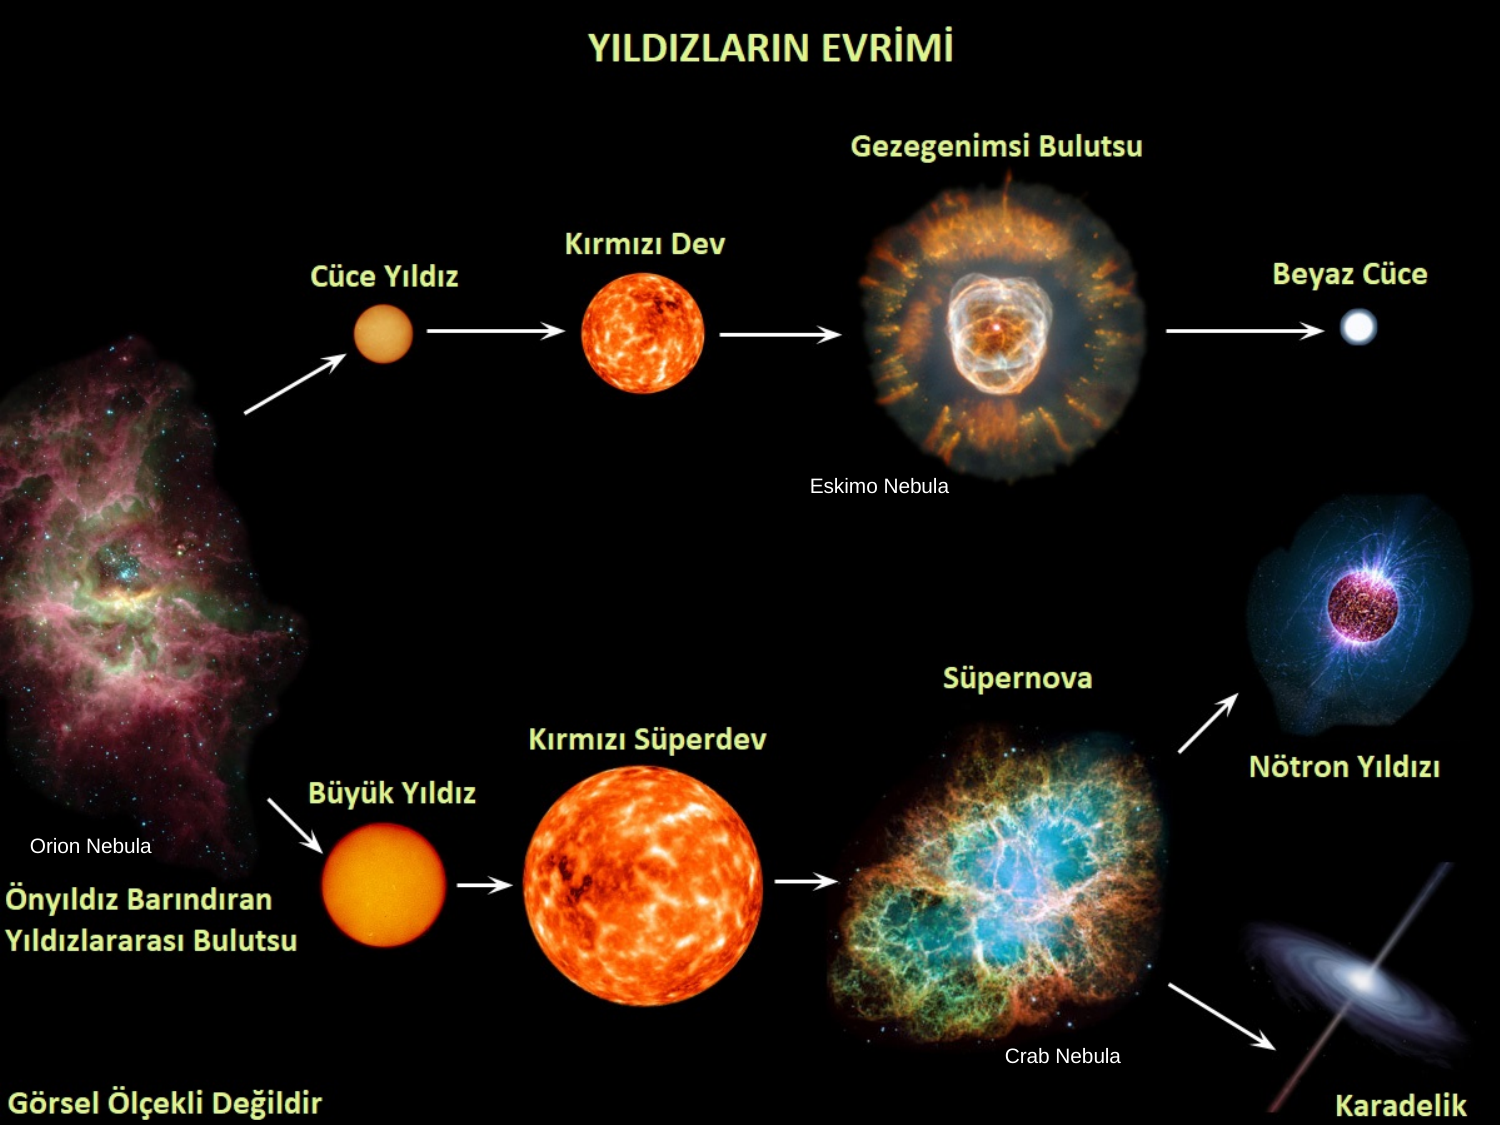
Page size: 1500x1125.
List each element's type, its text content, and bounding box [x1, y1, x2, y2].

text_box Eskimo Nebula [795, 464, 976, 505]
text_box Crab Nebula [990, 1035, 1156, 1075]
picture [0, 0, 1500, 1125]
text_box Orion Nebula [15, 825, 181, 865]
